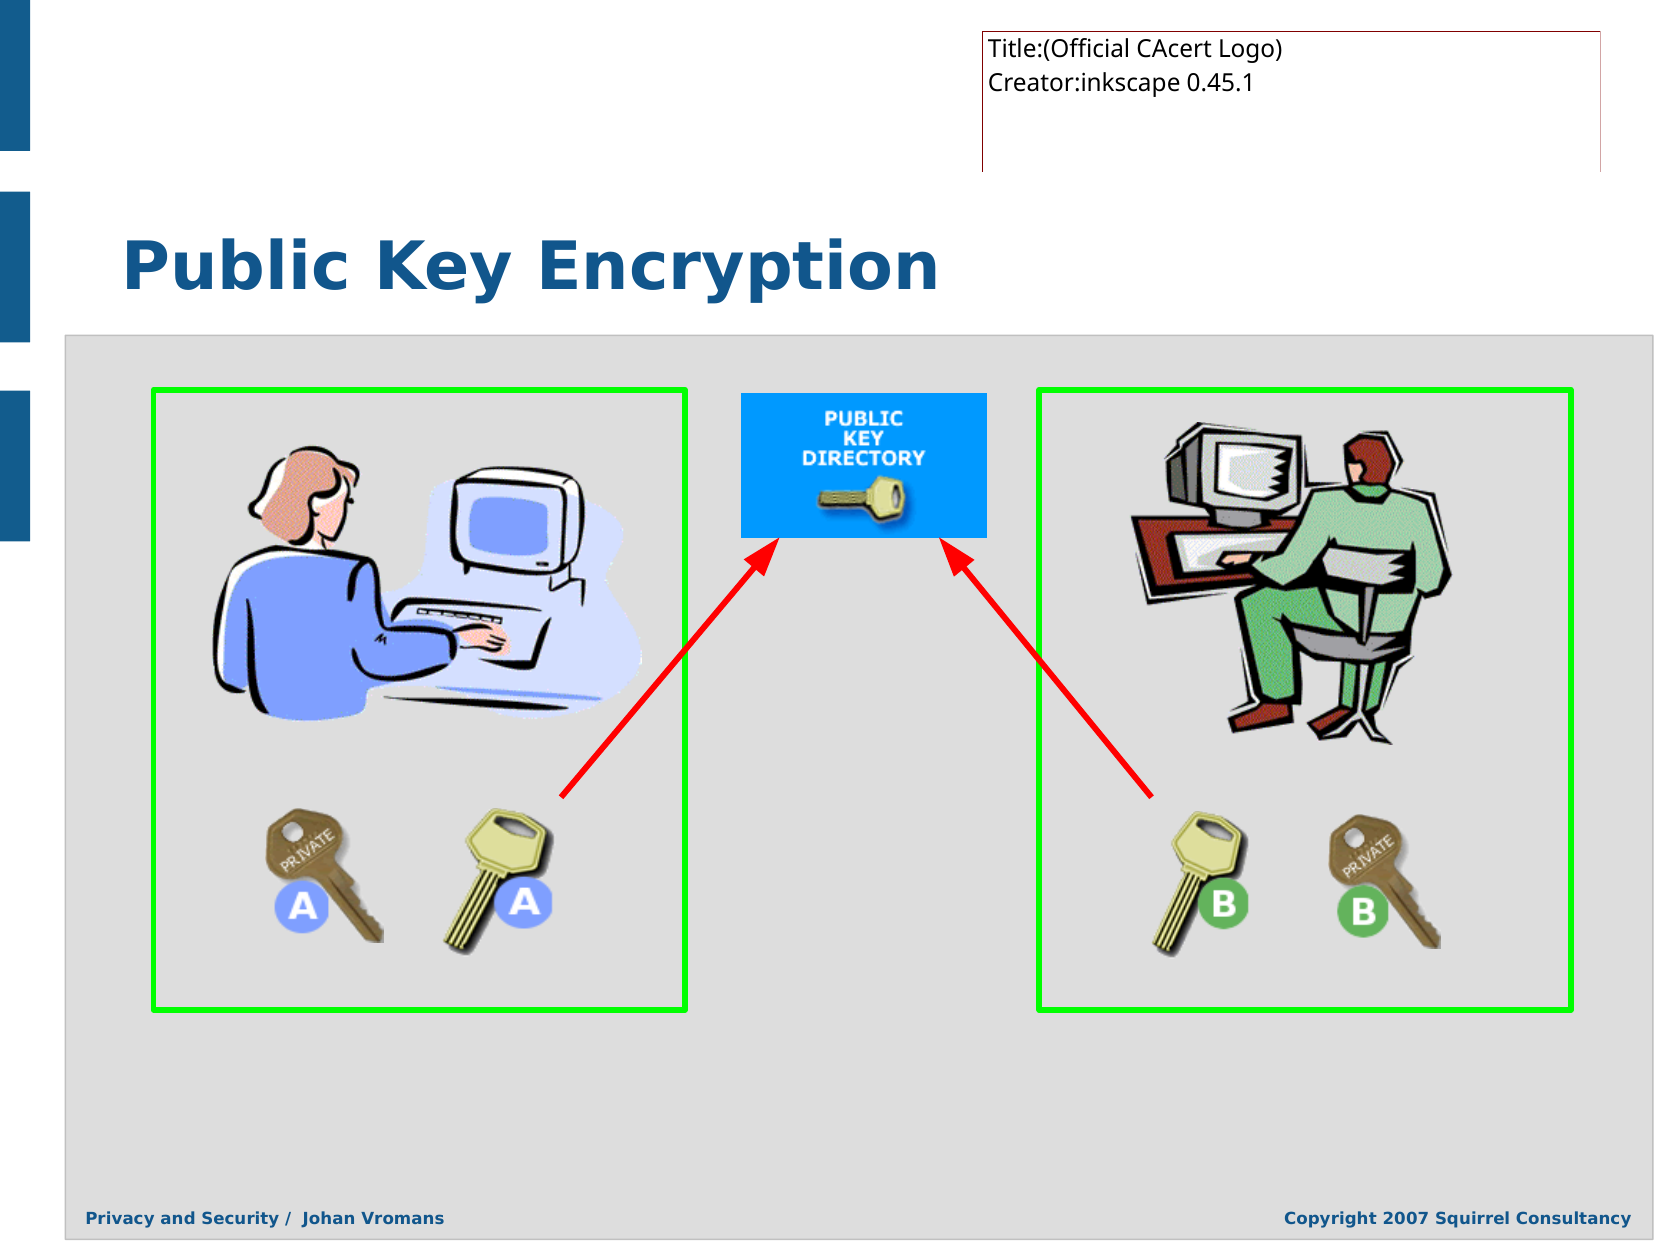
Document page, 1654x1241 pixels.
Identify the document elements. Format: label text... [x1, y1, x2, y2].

picture [265, 808, 384, 943]
picture [741, 393, 987, 538]
picture [212, 422, 642, 745]
picture [1151, 811, 1250, 960]
picture [442, 808, 556, 957]
picture [1328, 814, 1441, 949]
picture [1077, 422, 1506, 745]
title Public Key Encryption [121, 206, 1533, 326]
